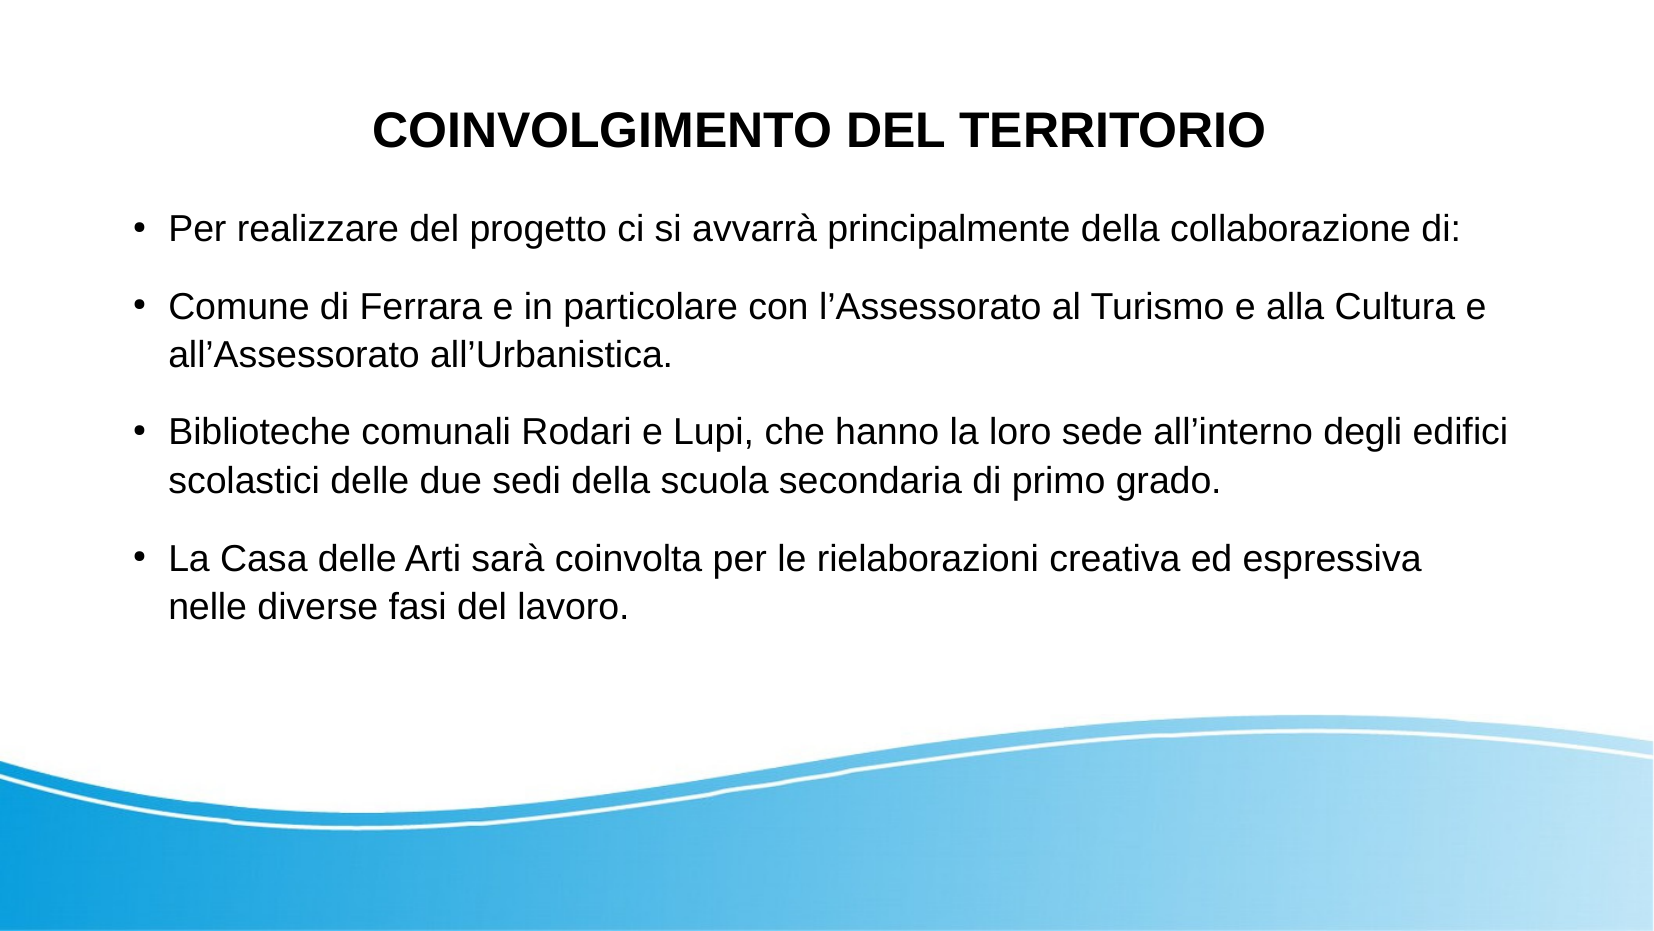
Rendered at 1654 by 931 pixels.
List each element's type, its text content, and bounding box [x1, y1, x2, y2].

text_box COINVOLGIMENTO DEL TERRITORIO [118, 94, 1536, 201]
text_box Per realizzare del progetto ci si avvarrà principalmente della collaborazione di: Comune di Ferrara e in particolare con l’Assessorato al Turismo e alla Cultura e all’Assessorato all’Urbanistica. Biblioteche comunali Rodari e Lupi, che hanno la loro sede all’interno degli edifici scolastici delle due sedi della scuola secondaria di primo grado. La Casa delle Arti sarà coinvolta per le rielaborazioni creativa ed espressiva nelle diverse fasi del lavoro. [118, 193, 1524, 713]
picture [0, 714, 1654, 931]
